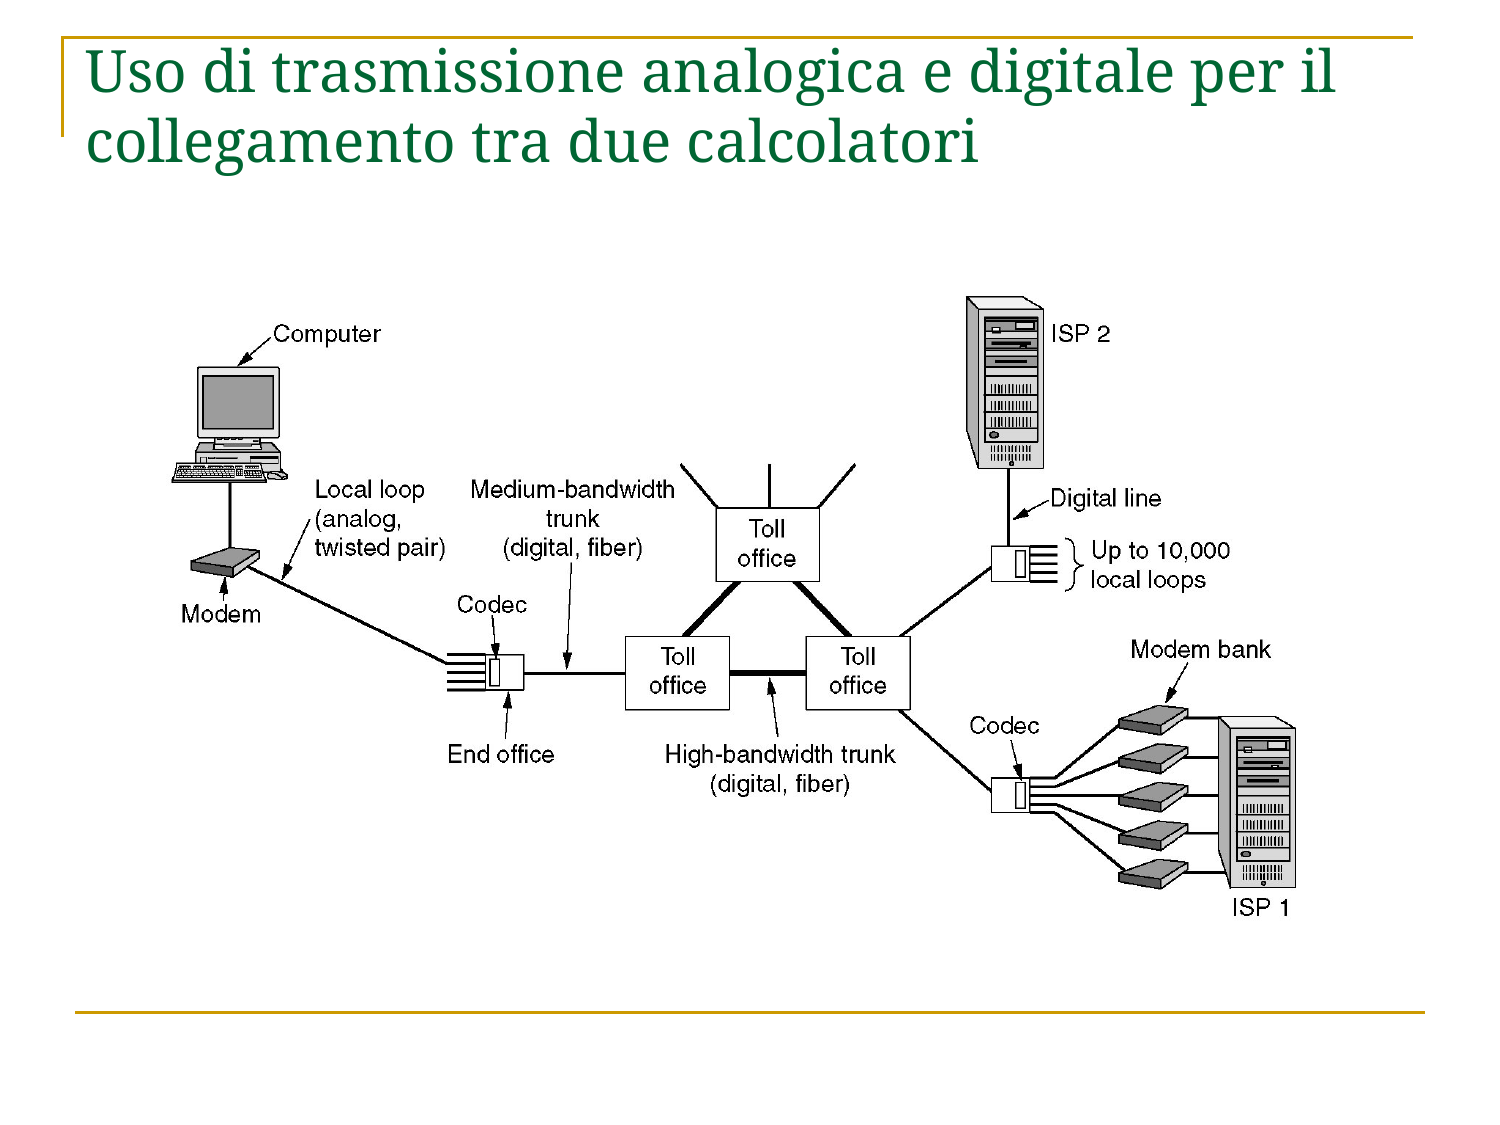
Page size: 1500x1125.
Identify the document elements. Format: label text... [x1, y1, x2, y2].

title Uso di trasmissione analogica e digitale per il collegamento tra due calcolatori [70, 26, 1430, 215]
picture [166, 292, 1301, 923]
